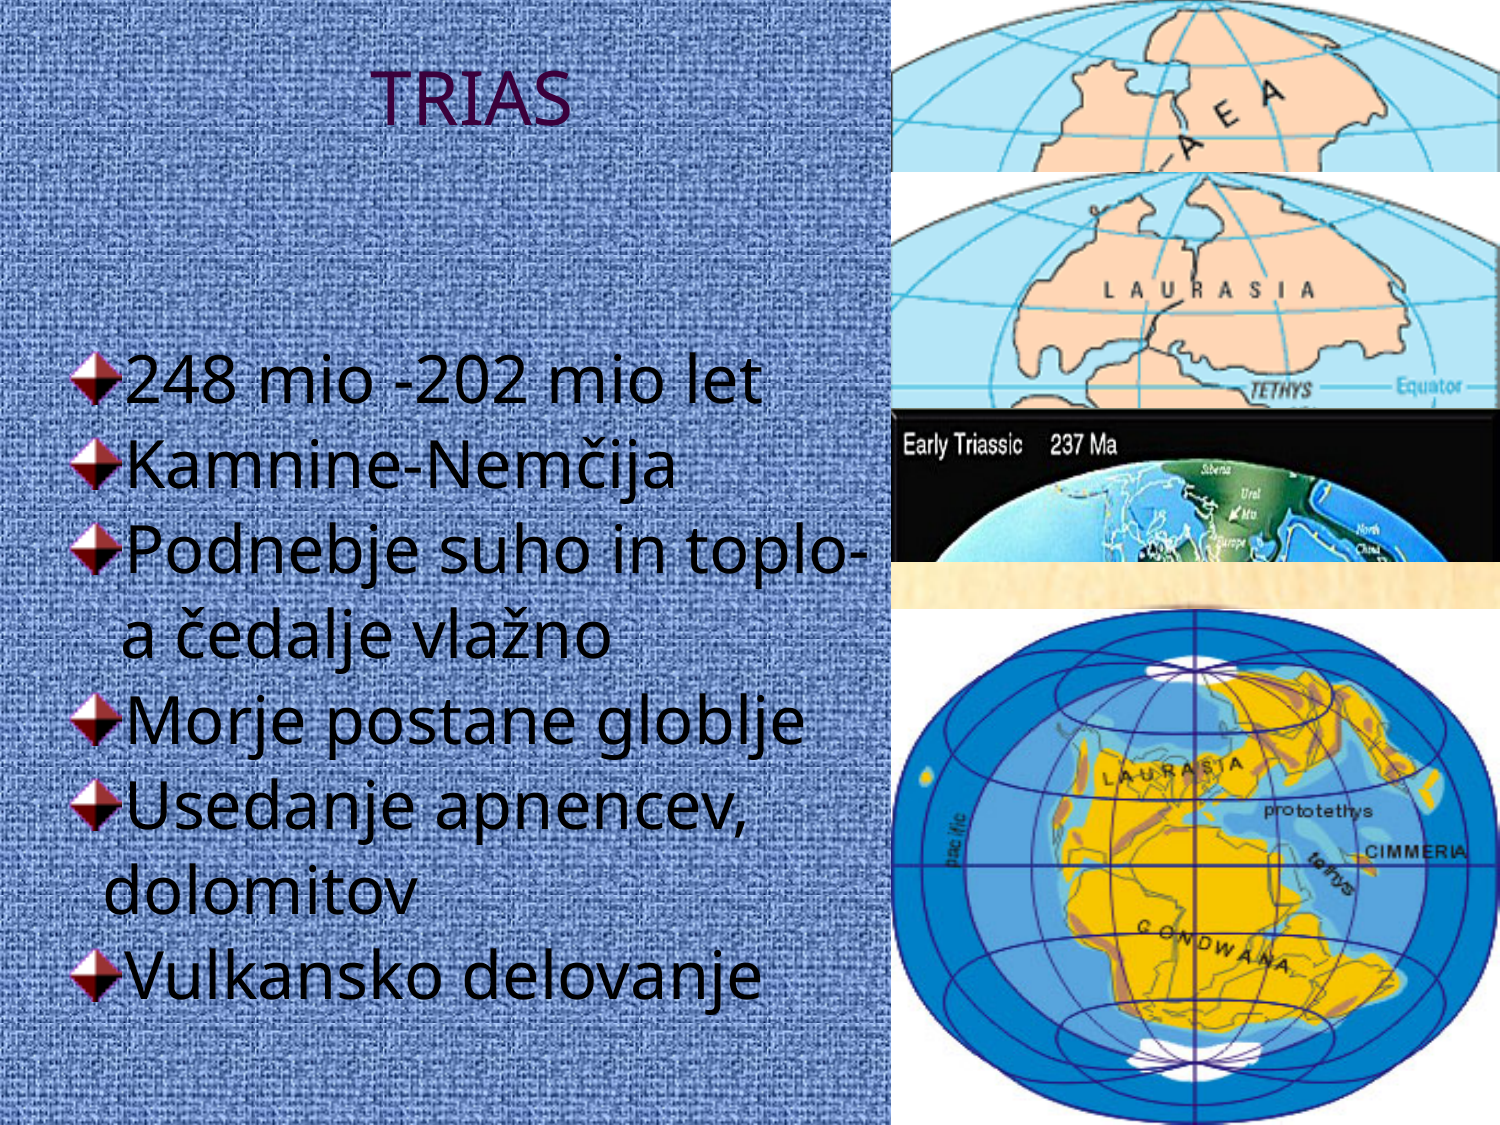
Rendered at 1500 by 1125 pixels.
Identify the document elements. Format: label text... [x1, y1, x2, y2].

text_box TRIAS [135, 42, 809, 268]
list 248 mio -202 mio let Kamnine-Nemčija Podnebje suho in toplo- a čedalje vlažno Morje postane globlje Usedanje apnencev, dolomitov Vulkansko delovanje [53, 338, 891, 1069]
picture [0, 0, 1500, 1125]
